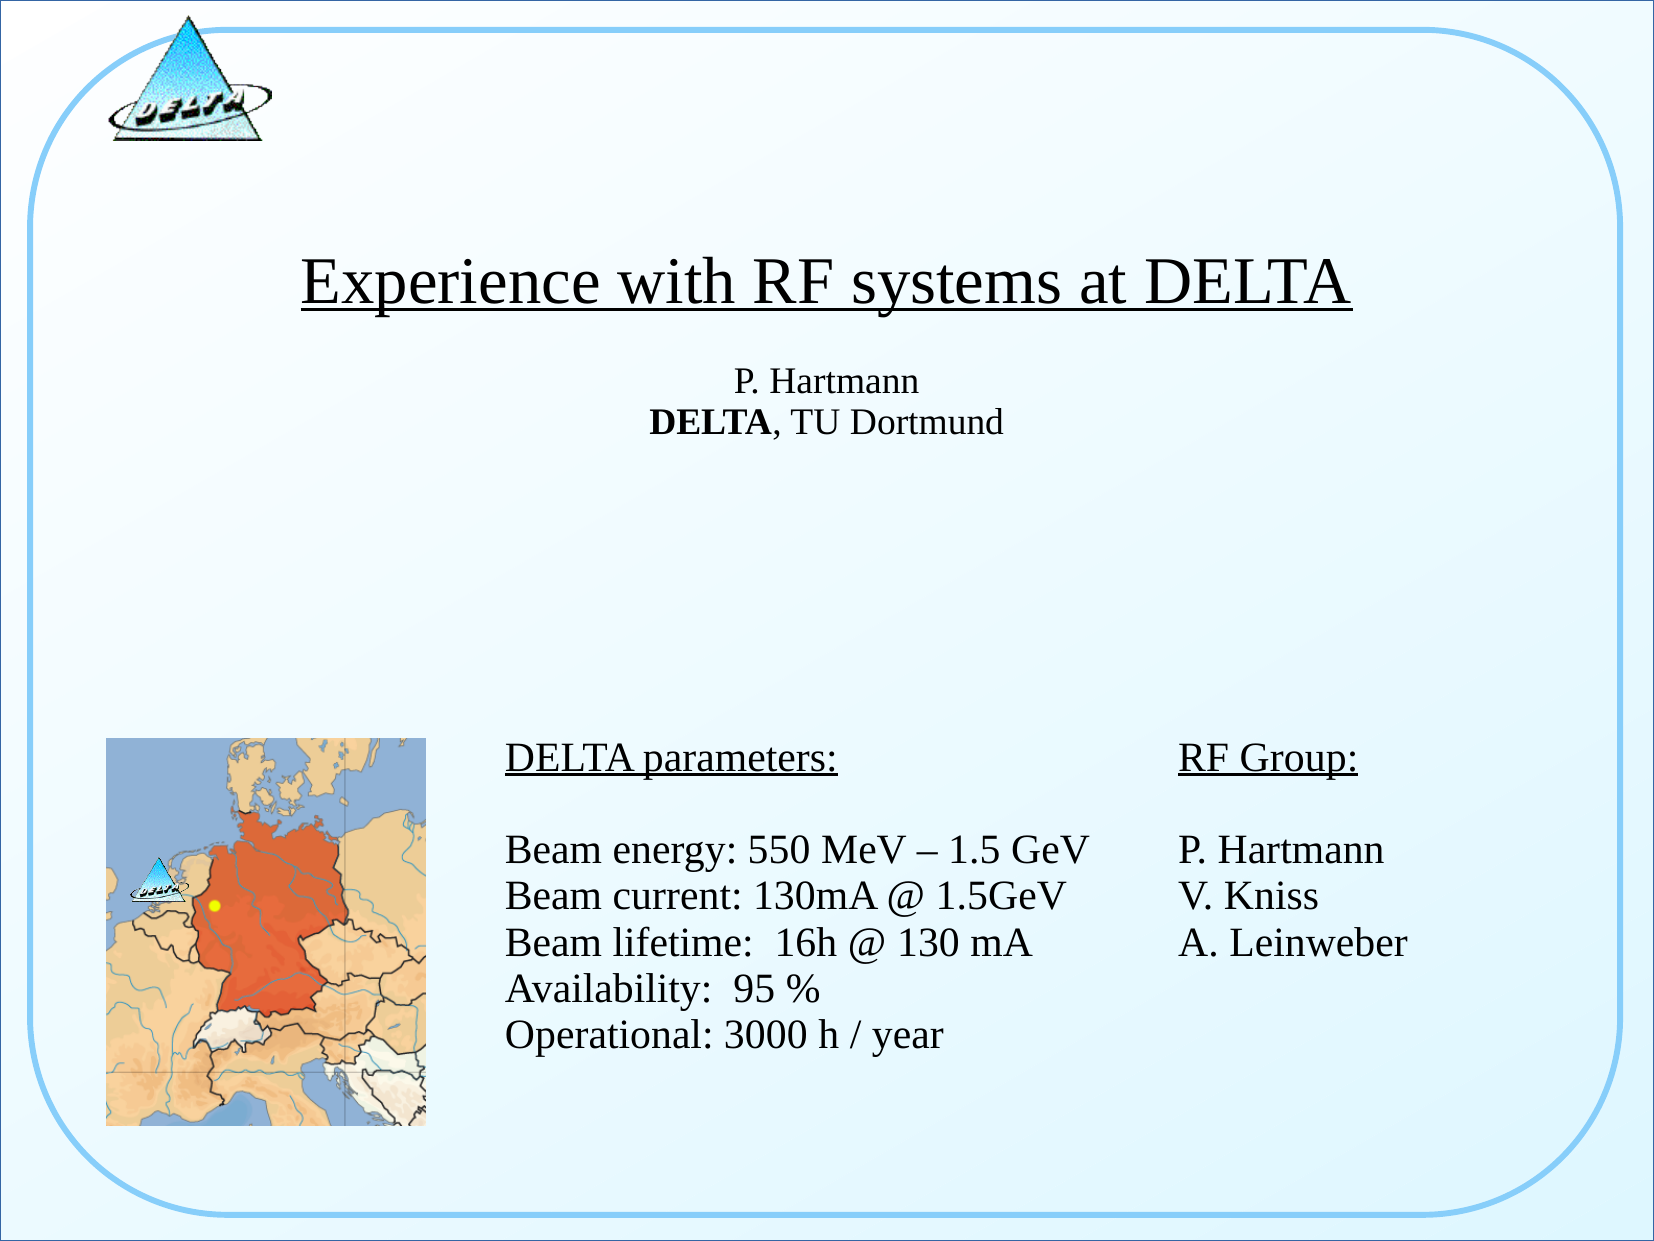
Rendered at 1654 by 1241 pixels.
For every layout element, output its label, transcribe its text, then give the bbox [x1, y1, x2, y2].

text_box Experience with RF systems at DELTA P. Hartmann DELTA, TU Dortmund [285, 236, 1368, 525]
text_box RF Group: P. Hartmann V. Kniss A. Leinweber [1163, 726, 1530, 1114]
text_box DELTA parameters: Beam energy: 550 MeV – 1.5 GeV Beam current: 130mA @ 1.5GeV Beam lifetime: 16h @ 130 mA Availability: 95 % Operational: 3000 h / year [490, 726, 1107, 1067]
picture [107, 14, 272, 141]
text_box [0, 0, 1654, 1241]
picture [106, 738, 426, 1126]
